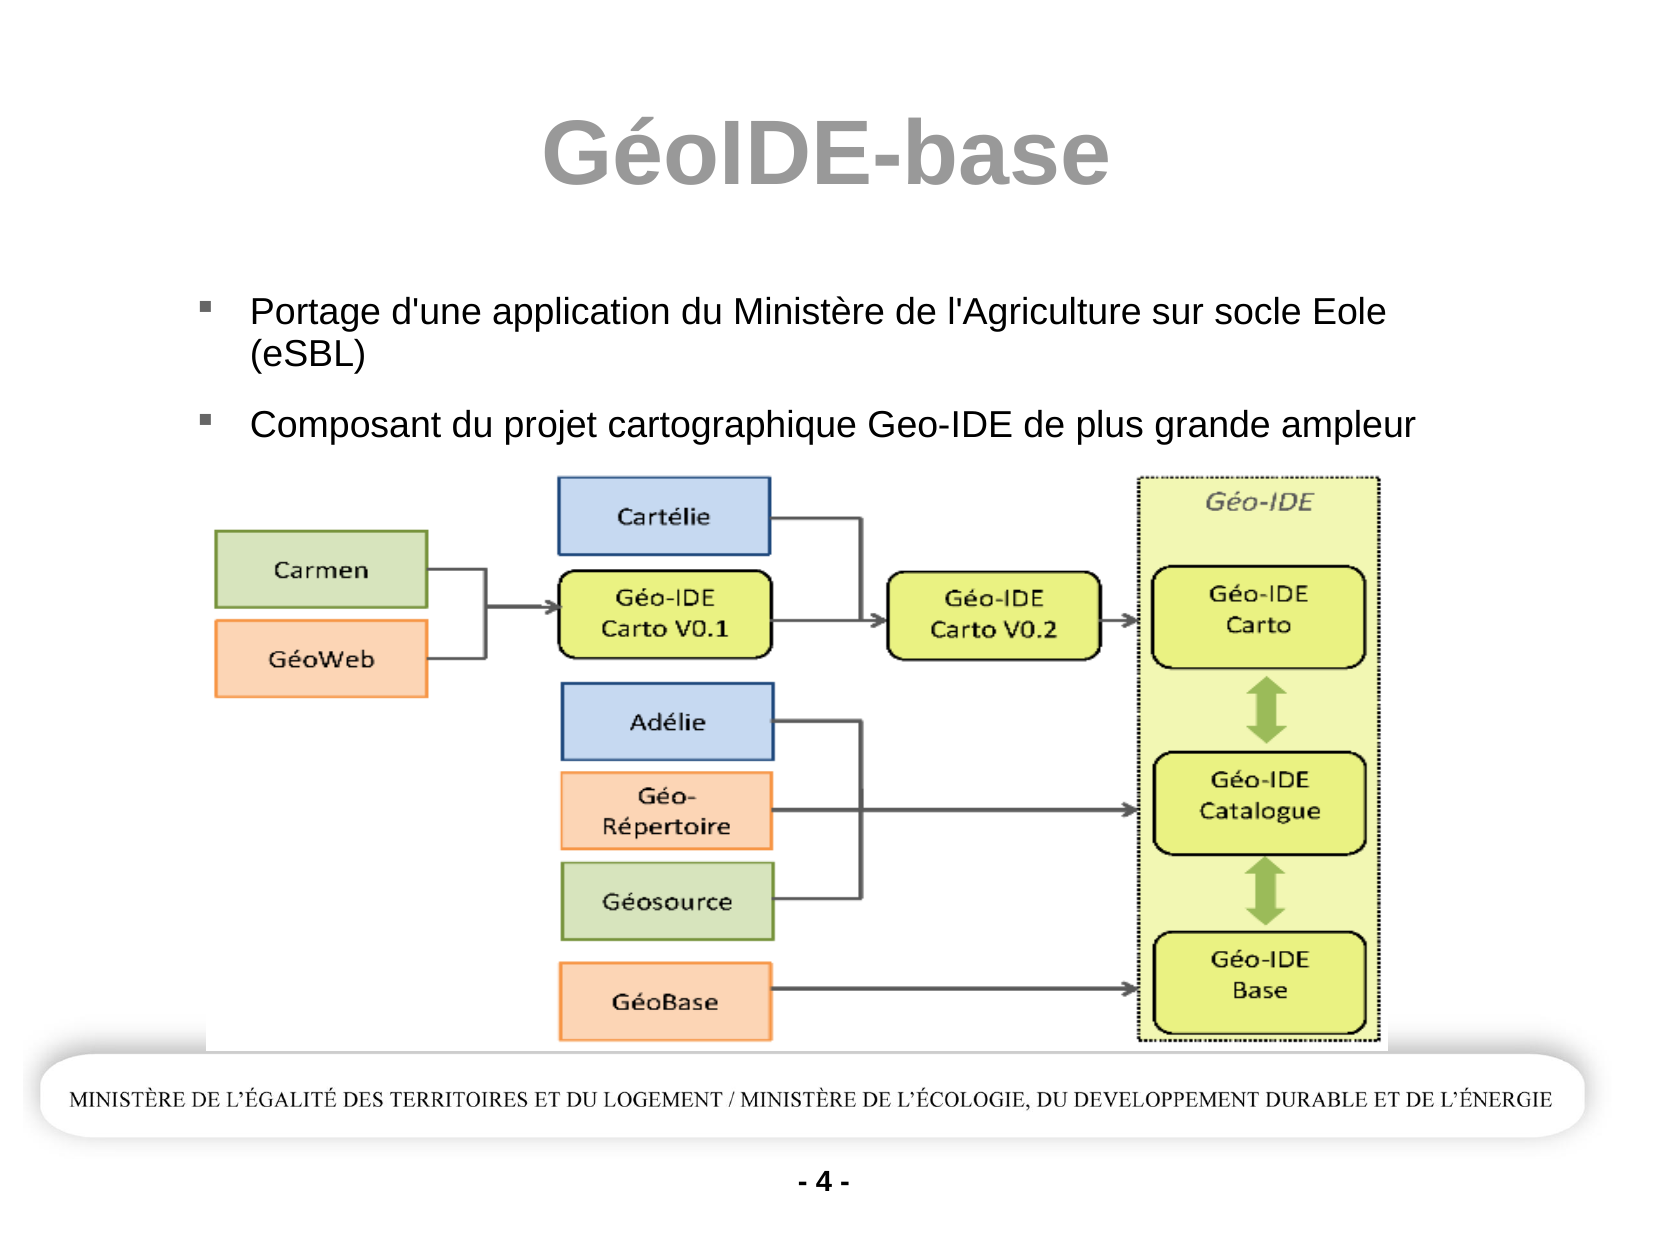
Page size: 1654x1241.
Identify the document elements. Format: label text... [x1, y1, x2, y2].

list Portage d'une application du Ministère de l'Agriculture sur socle Eole (eSBL) Composant du projet cartographique Geo-IDE de plus grande ampleur [179, 290, 1509, 1094]
picture [206, 470, 1388, 1051]
picture [23, 1014, 1612, 1159]
title GéoIDE-base [82, 56, 1571, 250]
